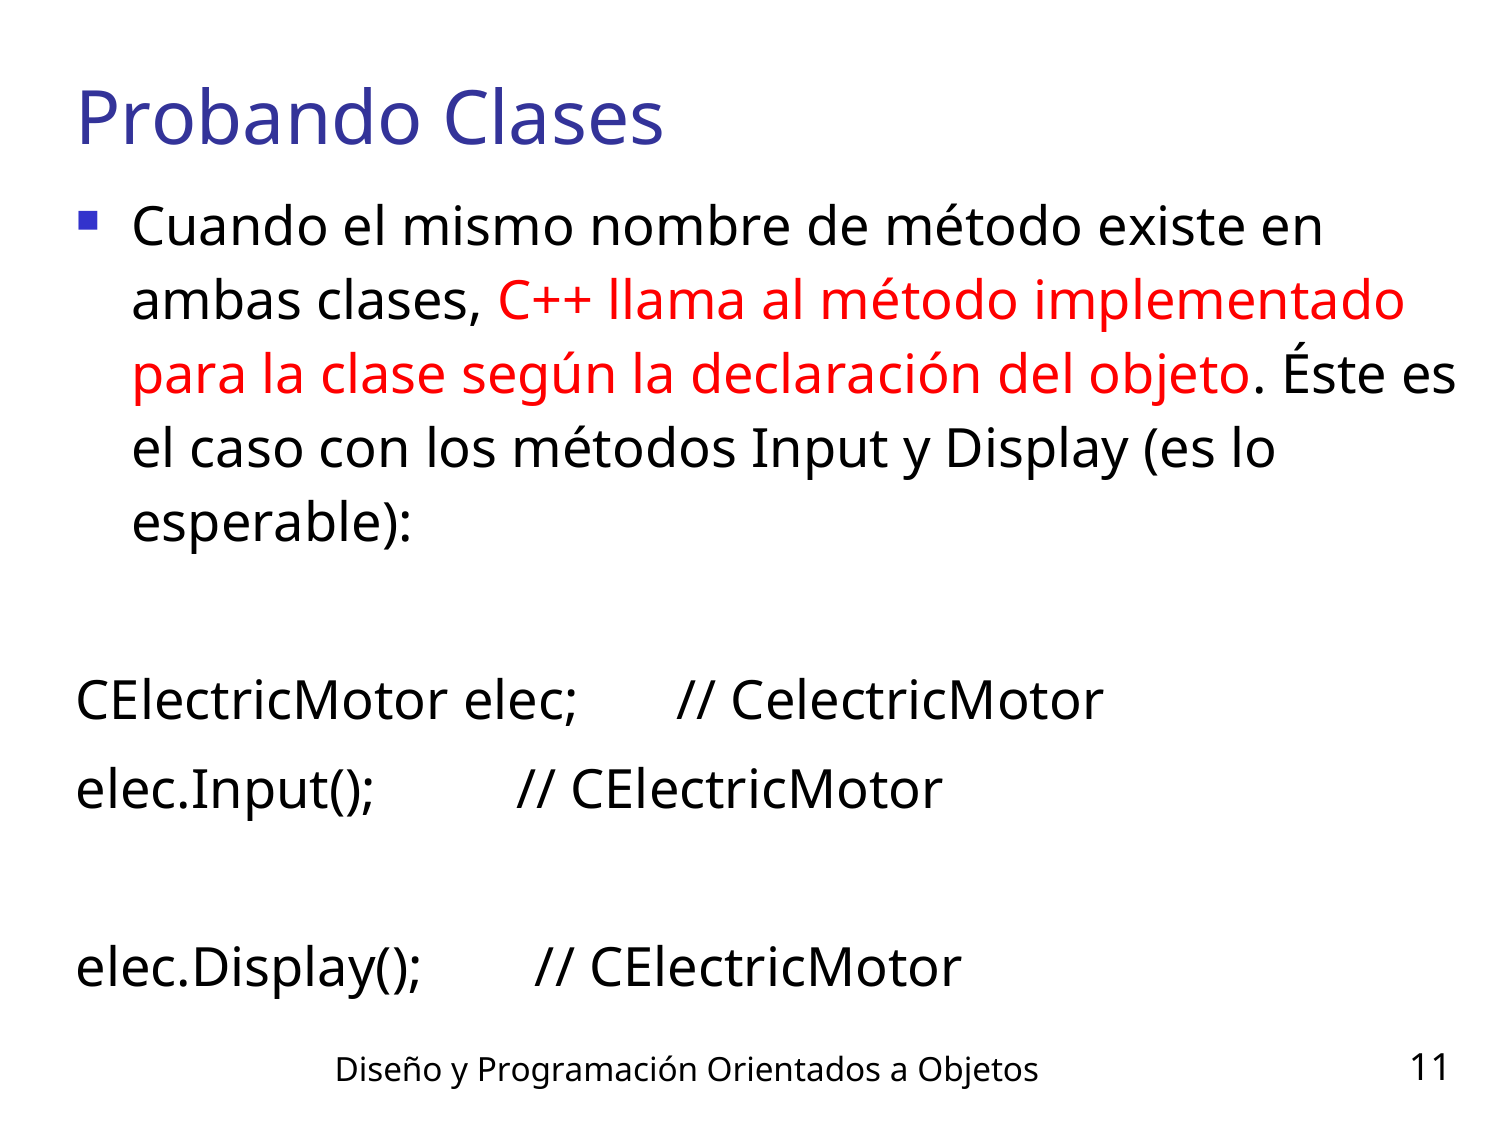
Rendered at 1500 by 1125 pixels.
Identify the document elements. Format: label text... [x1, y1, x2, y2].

list Cuando el mismo nombre de método existe en ambas clases, C++ llama al método implementado para la clase según la declaración del objeto. Éste es el caso con los métodos Input y Display (es lo esperable): CElectricMotor elec; // CelectricMotor elec.Input(); // CElectricMotor elec.Display(); // CElectricMotor [75, 187, 1463, 1051]
title Probando Clases [75, 30, 1466, 193]
